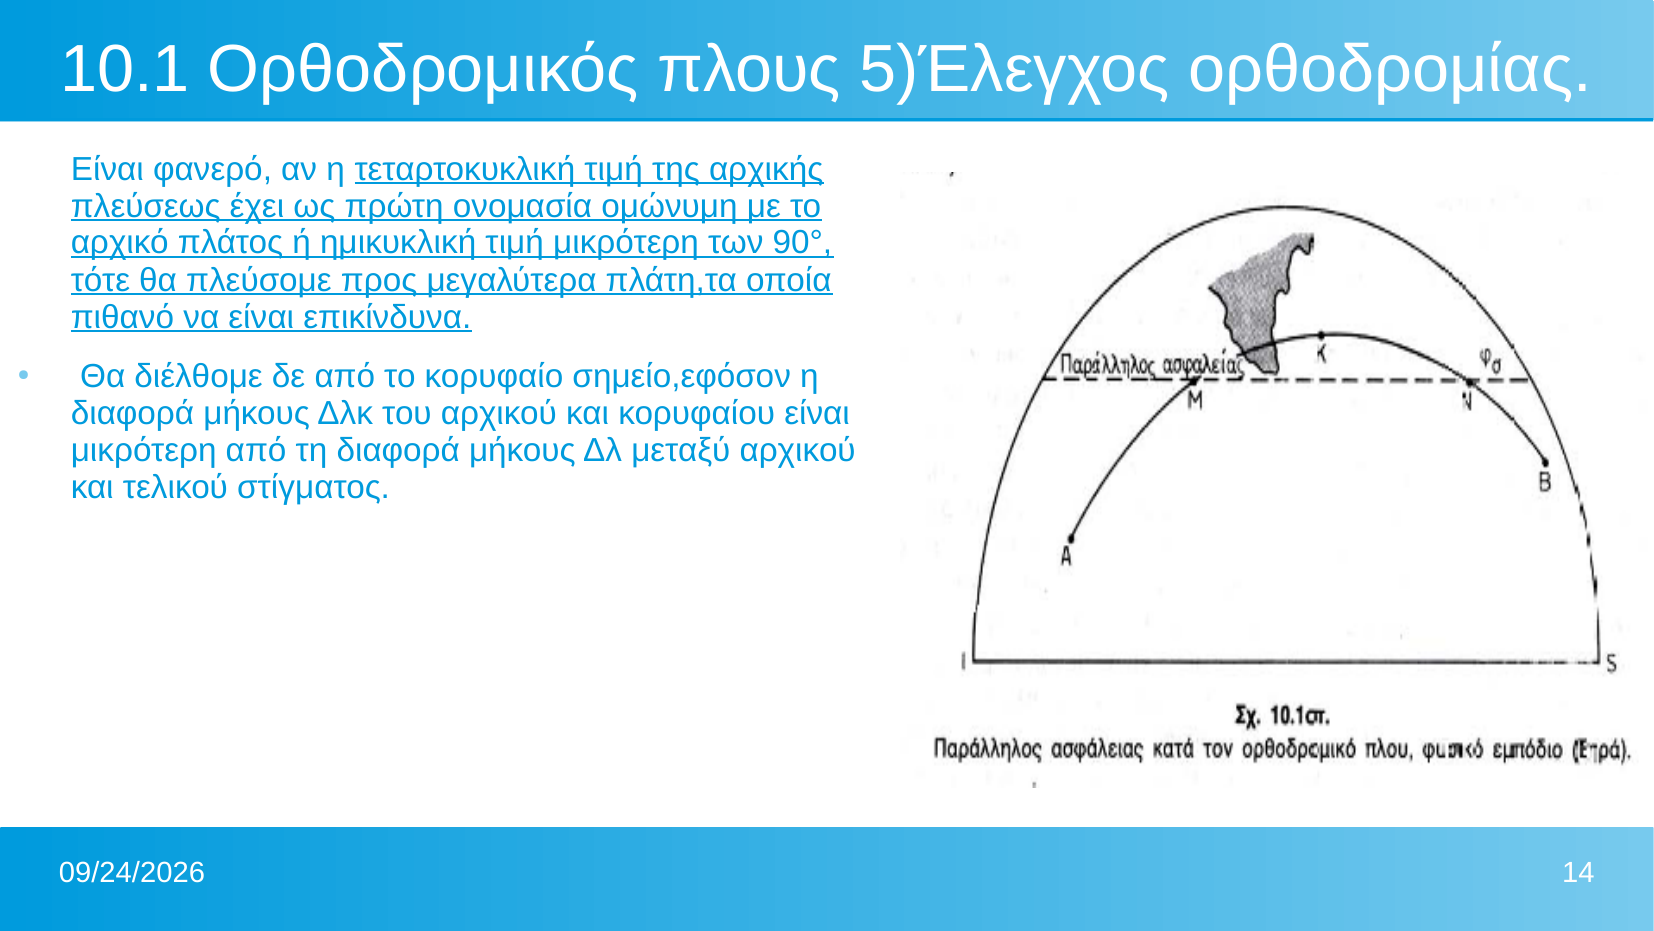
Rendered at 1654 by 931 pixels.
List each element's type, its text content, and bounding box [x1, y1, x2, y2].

list Είναι φανερό, αν η τεταρτοκυκλική τιμή της αρχικής πλεύσεως έχει ως πρώτη ονομασία ομώνυμη με το αρχικό πλάτος ή ημικυκλική τιμή μικρότερη των 90°, τότε θα πλεύσομε προς μεγαλύτερα πλάτη,τα οποία πιθανό να είναι επικίνδυνα. Θα διέλθομε δε από το κορυφαίο σημείο,εφόσον η διαφορά μήκους Δλκ του αρχικού και κορυφαίου είναι μικρότερη από τη διαφορά μήκους Δλ μεταξύ αρχικού και τελικού στίγματος. [0, 150, 901, 788]
picture [900, 172, 1651, 788]
title 10.1 Ορθοδρομικός πλους 5)Έλεγχος ορθοδρομίας. [59, 29, 1595, 108]
